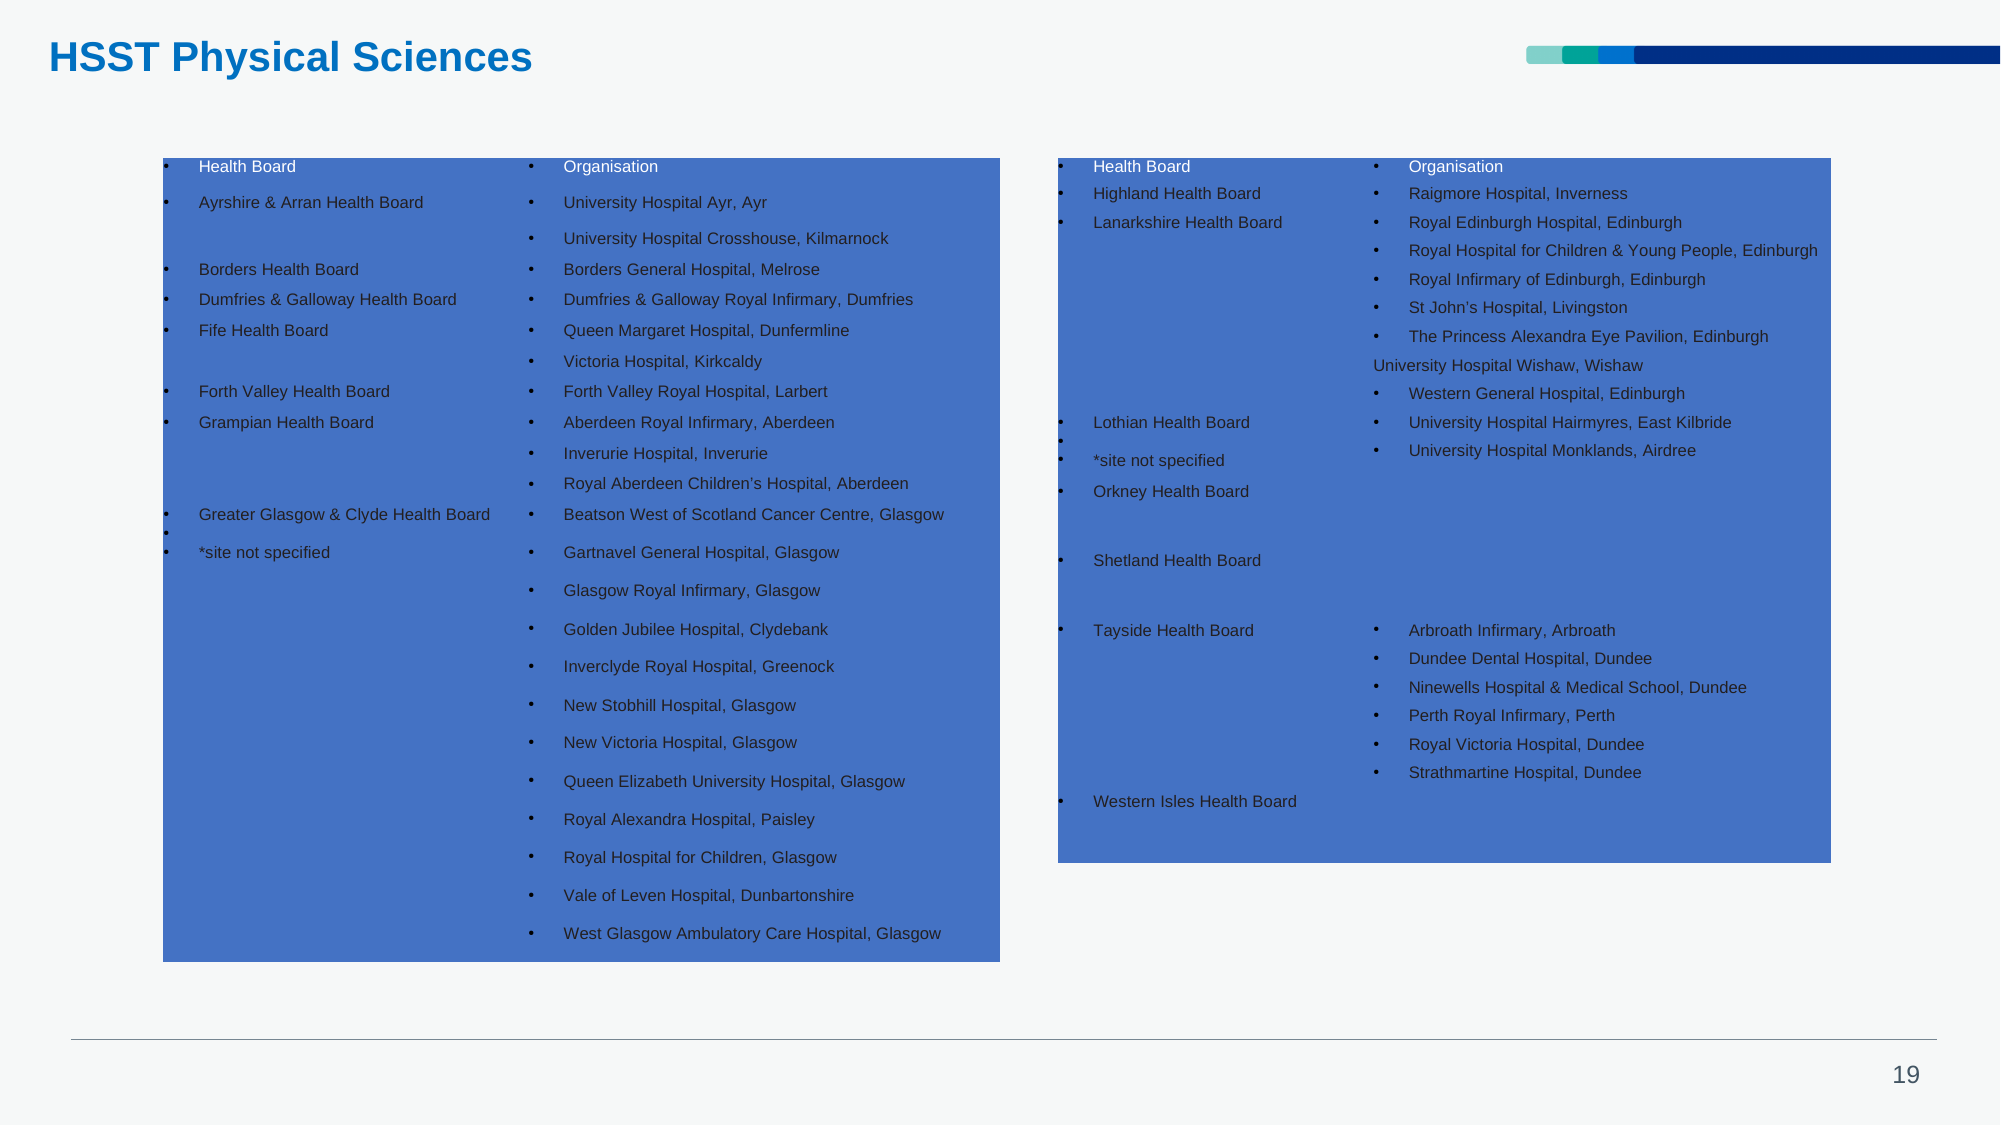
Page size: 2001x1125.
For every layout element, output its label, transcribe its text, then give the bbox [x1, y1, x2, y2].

table_cell Queen Margaret Hospital, Dunfermline [528, 321, 1000, 352]
table_cell New Stobhill Hospital, Glasgow [528, 696, 1000, 734]
table_cell Lothian Health Board *site not specified [1058, 413, 1373, 482]
table_cell Royal Hospital for Children, Glasgow [528, 848, 1000, 886]
table_cell Royal Victoria Hospital, Dundee [1373, 735, 1831, 764]
table_header Organisation [1373, 158, 1831, 184]
table_cell Greater Glasgow & Clyde Health Board *site not specified [163, 506, 528, 962]
table_cell Fife Health Board [163, 321, 528, 383]
table_cell University Hospital Ayr, Ayr [528, 193, 1000, 229]
table_cell University Hospital Wishaw, Wishaw [1373, 356, 1831, 385]
table_cell Beatson West of Scotland Cancer Centre, Glasgow [528, 506, 1000, 544]
table_cell Arbroath Infirmary, Arbroath [1373, 621, 1831, 649]
table_cell Lanarkshire Health Board [1058, 213, 1373, 413]
table_header Health Board [1058, 158, 1373, 184]
table_cell Royal Edinburgh Hospital, Edinburgh [1373, 213, 1831, 242]
table_cell Borders General Hospital, Melrose [528, 260, 1000, 291]
table_cell Ayrshire & Arran Health Board [163, 193, 528, 260]
table_cell Victoria Hospital, Kirkcaldy [528, 352, 1000, 383]
text_box HSST Physical Sciences [33, 22, 844, 88]
table_cell Forth Valley Health Board [163, 383, 528, 413]
table_cell Shetland Health Board [1058, 552, 1373, 621]
table_cell Golden Jubilee Hospital, Clydebank [528, 620, 1000, 658]
table_header Organisation [528, 158, 1000, 193]
table_cell Royal Alexandra Hospital, Paisley [528, 810, 1000, 848]
table_cell St John’s Hospital, Livingston [1373, 299, 1831, 327]
table_cell West Glasgow Ambulatory Care Hospital, Glasgow [528, 924, 1000, 962]
table_cell Western Isles Health Board [1058, 792, 1373, 863]
table_cell [1373, 552, 1831, 621]
table_cell Raigmore Hospital, Inverness [1373, 184, 1831, 213]
table_cell Vale of Leven Hospital, Dunbartonshire [528, 886, 1000, 924]
table_cell Borders Health Board [163, 260, 528, 291]
table_cell Strathmartine Hospital, Dundee [1373, 764, 1831, 792]
table_cell Royal Hospital for Children & Young People, Edinburgh [1373, 242, 1831, 270]
table_cell [1373, 792, 1831, 863]
table_header Health Board [163, 158, 528, 193]
table_cell Royal Aberdeen Children’s Hospital, Aberdeen [528, 475, 1000, 506]
table_cell Inverurie Hospital, Inverurie [528, 444, 1000, 475]
table_cell Glasgow Royal Infirmary, Glasgow [528, 582, 1000, 620]
table_cell Tayside Health Board [1058, 621, 1373, 792]
table_cell Western General Hospital, Edinburgh [1373, 385, 1831, 413]
table_cell Queen Elizabeth University Hospital, Glasgow [528, 772, 1000, 810]
table_cell Forth Valley Royal Hospital, Larbert [528, 383, 1000, 413]
table_cell University Hospital Monklands, Airdree [1373, 442, 1831, 482]
table_cell Orkney Health Board [1058, 482, 1373, 552]
table_cell Highland Health Board [1058, 184, 1373, 213]
table_cell Grampian Health Board [163, 413, 528, 506]
table_cell University Hospital Crosshouse, Kilmarnock [528, 229, 1000, 260]
table_cell New Victoria Hospital, Glasgow [528, 734, 1000, 772]
table_cell Gartnavel General Hospital, Glasgow [528, 544, 1000, 582]
table_cell Ninewells Hospital & Medical School, Dundee [1373, 678, 1831, 707]
table_cell Dumfries & Galloway Health Board [163, 291, 528, 321]
table_cell Dundee Dental Hospital, Dundee [1373, 649, 1831, 678]
table_cell Aberdeen Royal Infirmary, Aberdeen [528, 413, 1000, 444]
table_cell University Hospital Hairmyres, East Kilbride [1373, 413, 1831, 442]
table_cell Royal Infirmary of Edinburgh, Edinburgh [1373, 270, 1831, 299]
table_cell Inverclyde Royal Hospital, Greenock [528, 658, 1000, 696]
table_cell Dumfries & Galloway Royal Infirmary, Dumfries [528, 291, 1000, 321]
table_cell [1373, 482, 1831, 552]
table_cell The Princess Alexandra Eye Pavilion, Edinburgh [1373, 327, 1831, 356]
table_cell Perth Royal Infirmary, Perth [1373, 707, 1831, 735]
